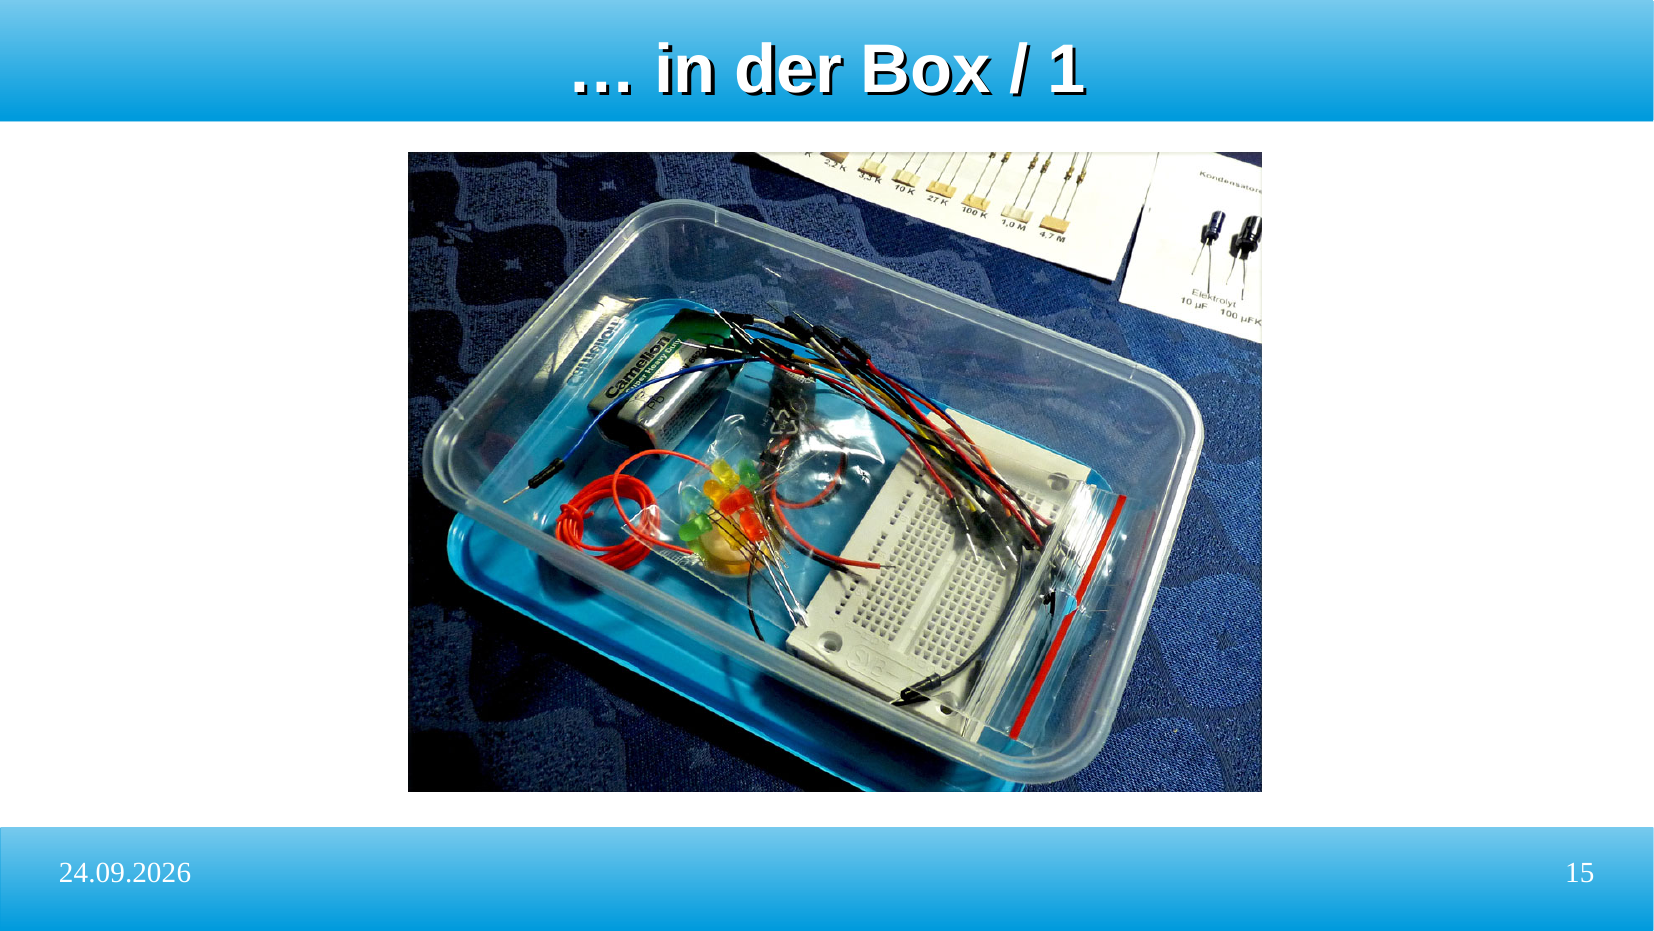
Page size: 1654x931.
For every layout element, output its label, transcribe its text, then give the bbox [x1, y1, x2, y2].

title … in der Box / 1 [59, 29, 1595, 108]
picture [408, 152, 1262, 792]
